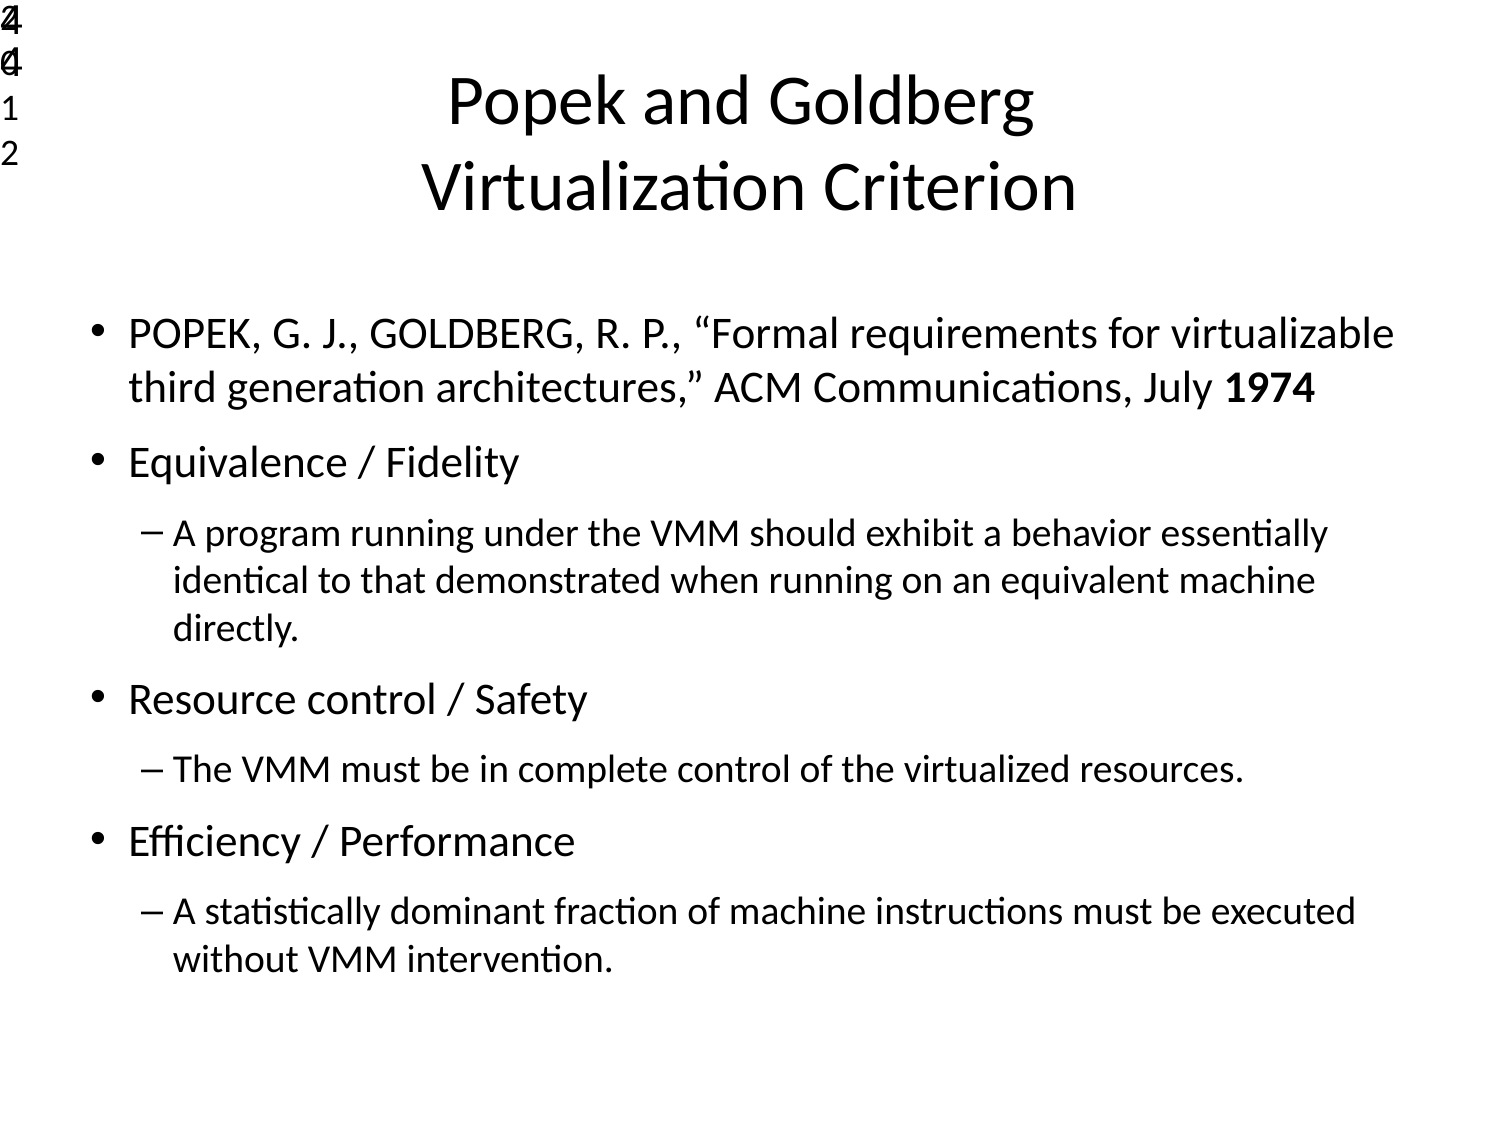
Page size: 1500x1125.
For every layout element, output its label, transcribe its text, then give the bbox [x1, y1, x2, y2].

title Popek and Goldberg Virtualization Criterion [75, 45, 1425, 233]
list POPEK, G. J., GOLDBERG, R. P., “Formal requirements for virtualizable third generation architectures,” ACM Communications, July 1974 Equivalence / Fidelity A program running under the VMM should exhibit a behavior essentially identical to that demonstrated when running on an equivalent machine directly. Resource control / Safety The VMM must be in complete control of the virtualized resources. Efficiency / Performance A statistically dominant fraction of machine instructions must be executed without VMM intervention. [75, 295, 1425, 1039]
